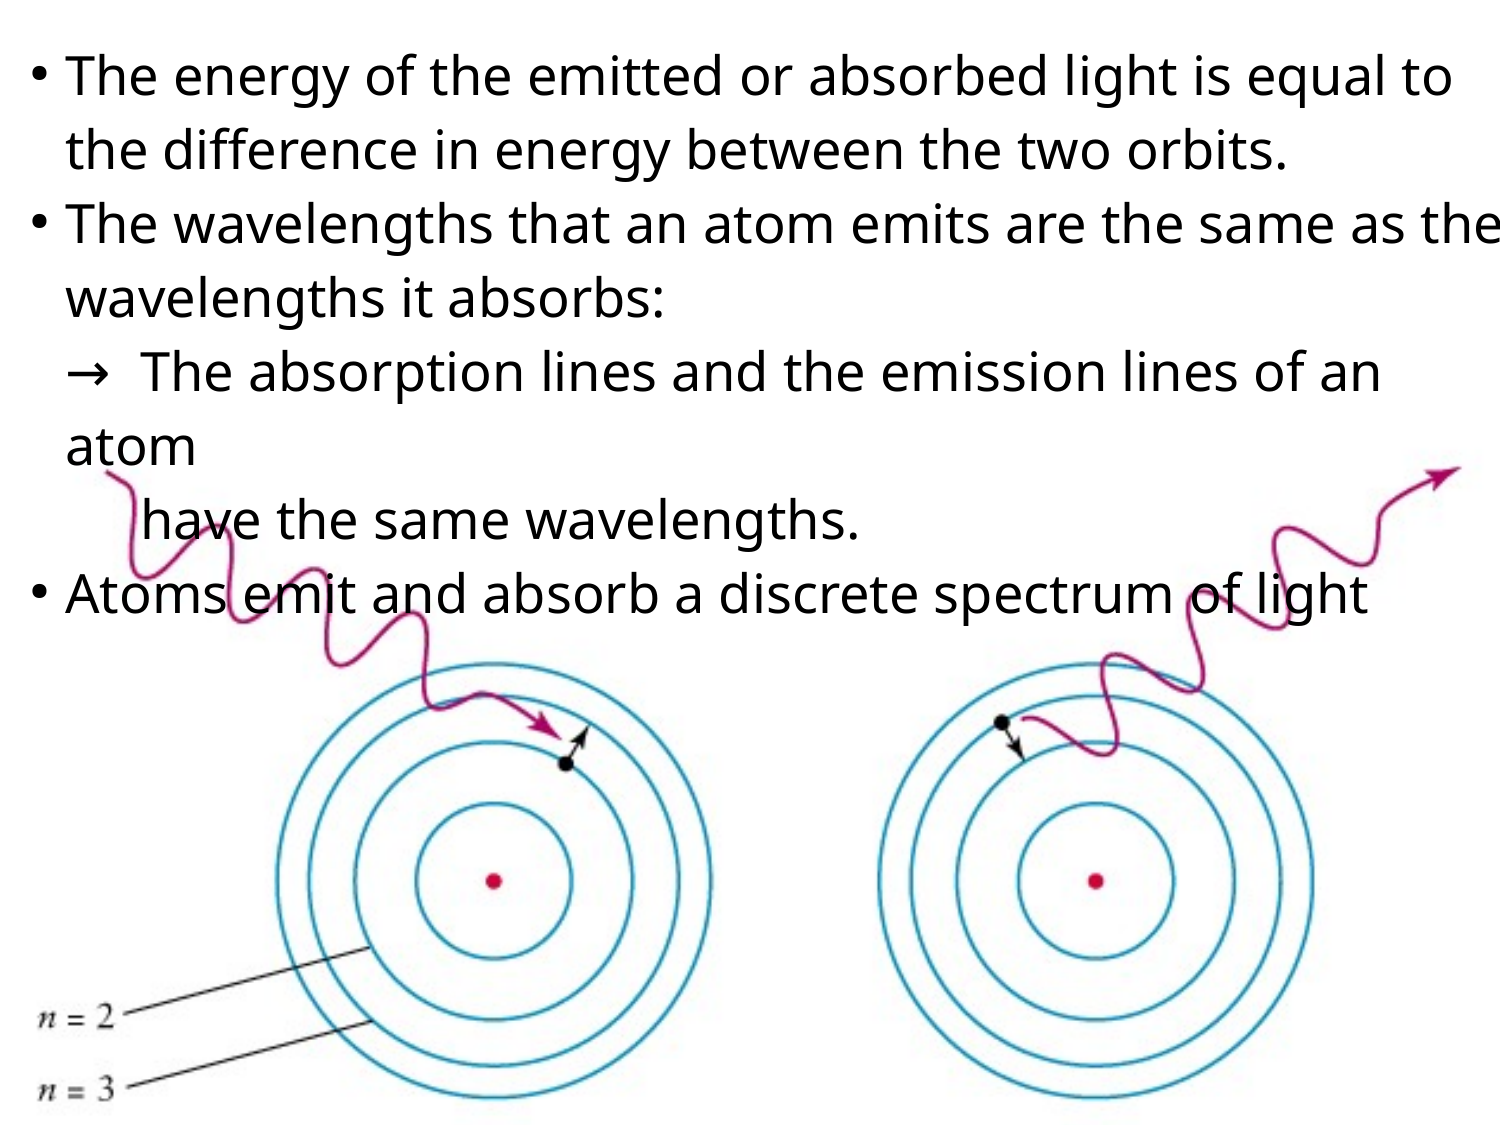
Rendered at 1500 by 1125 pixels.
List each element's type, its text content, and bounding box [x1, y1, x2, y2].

text_box The energy of the emitted or absorbed light is equal to the difference in energy between the two orbits. The wavelengths that an atom emits are the same as the wavelengths it absorbs: → The absorption lines and the emission lines of an atom have the same wavelengths. Atoms emit and absorb a discrete spectrum of light [15, 29, 1500, 496]
picture [0, 413, 1500, 1125]
